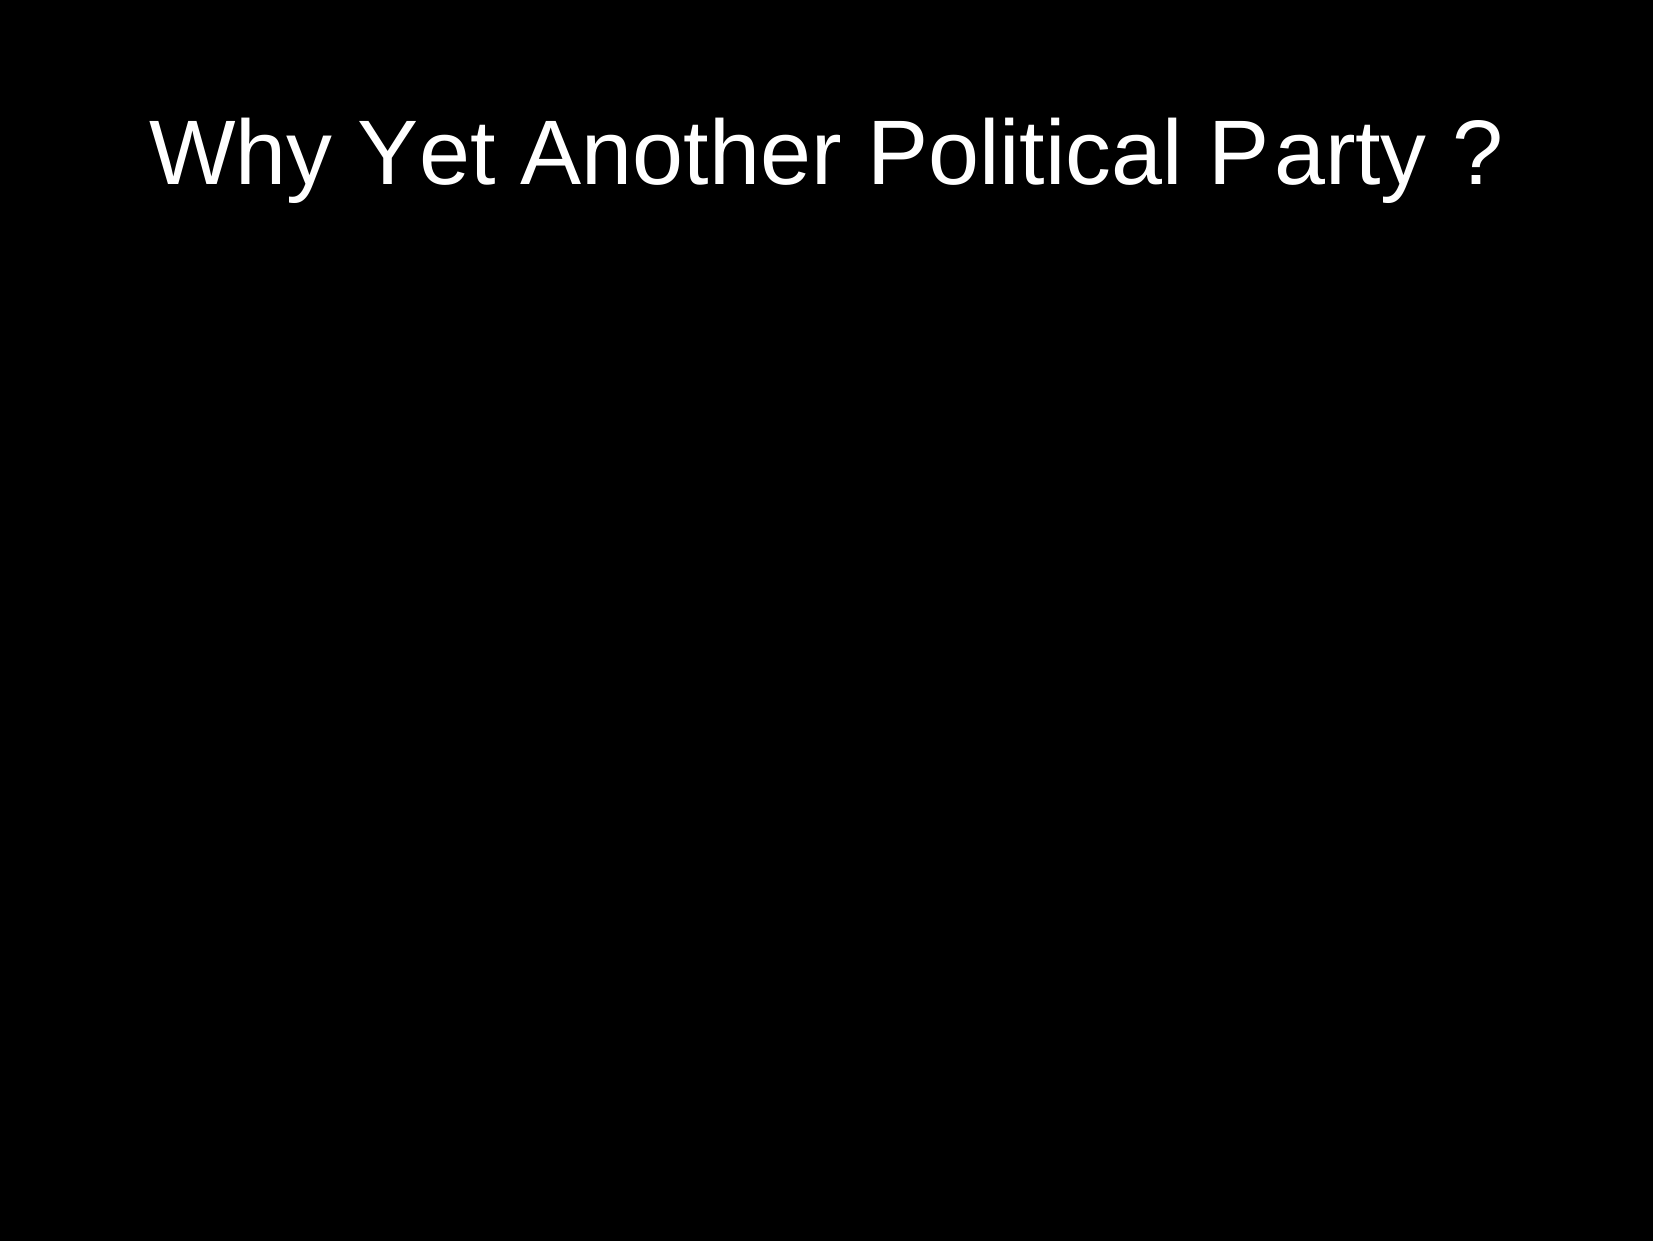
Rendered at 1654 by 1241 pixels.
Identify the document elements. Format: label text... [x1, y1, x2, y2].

title Why Yet Another Political P arty ? [82, 49, 1571, 257]
